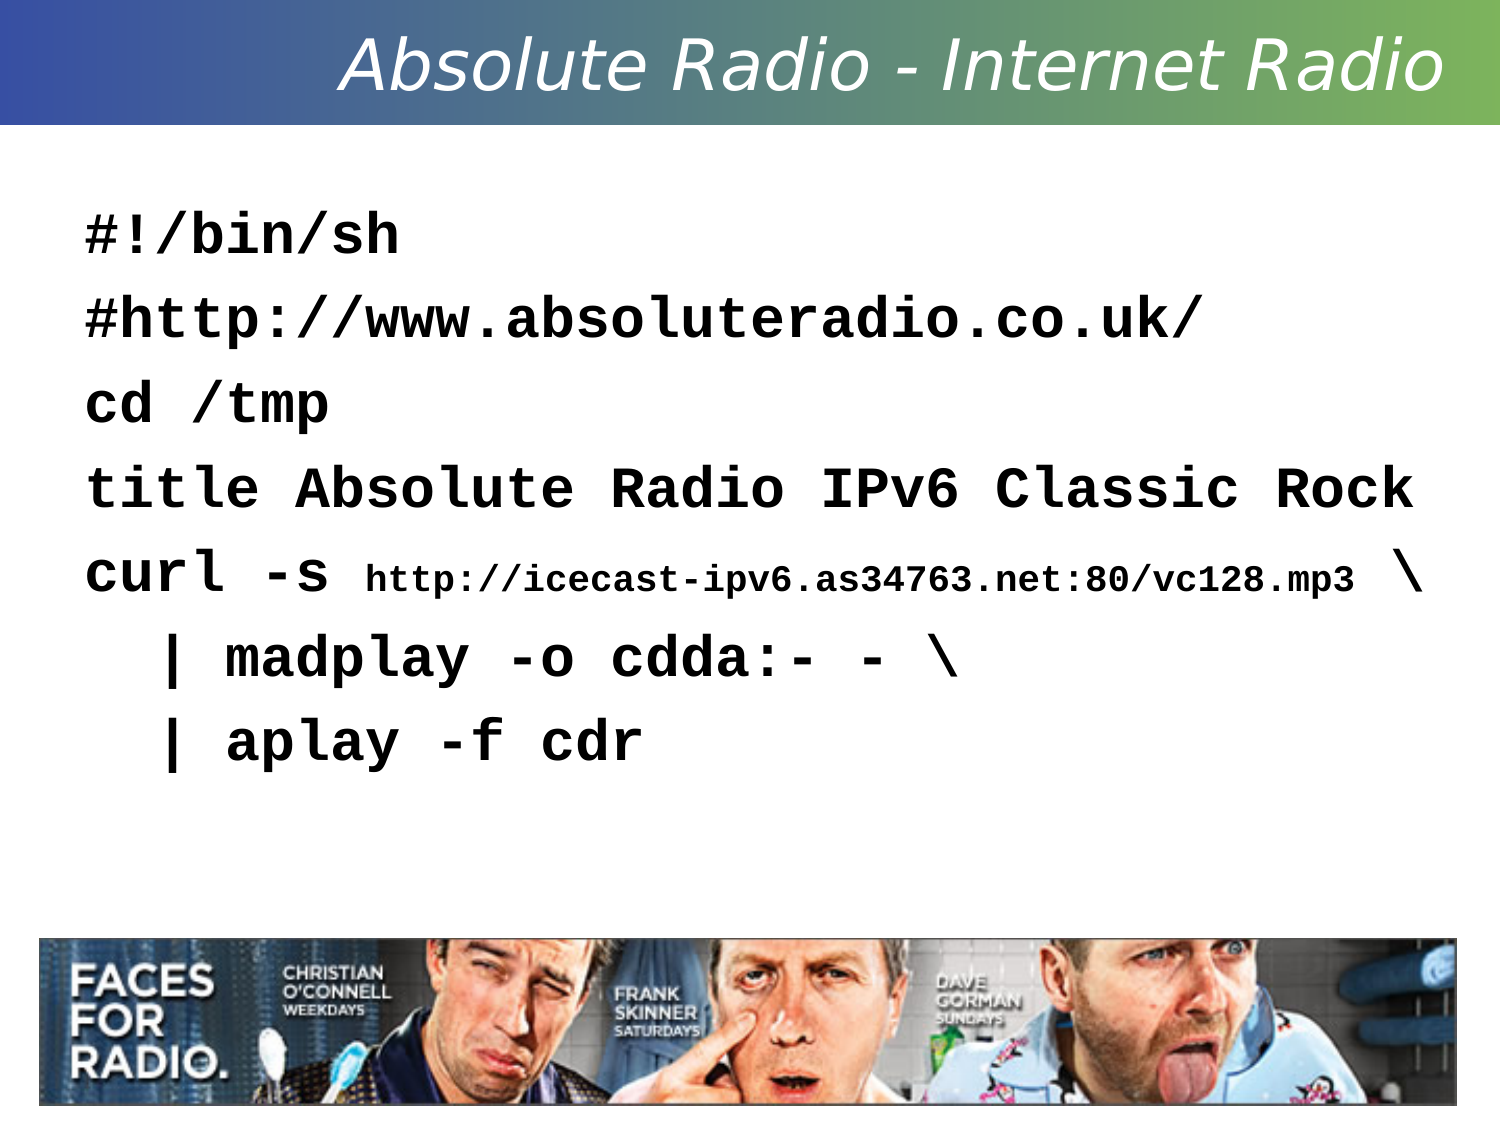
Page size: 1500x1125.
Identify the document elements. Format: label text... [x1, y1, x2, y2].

list #!/bin/sh #http://www.absoluteradio.co.uk/ cd /tmp title Absolute Radio IPv6 Classic Rock curl -s http://icecast-ipv6.as34763.net:80/vc128.mp3 \ | madplay -o cdda:- - \ | aplay -f cdr [70, 187, 1500, 988]
title Absolute Radio - Internet Radio [62, 12, 1463, 113]
picture [39, 938, 1457, 1106]
